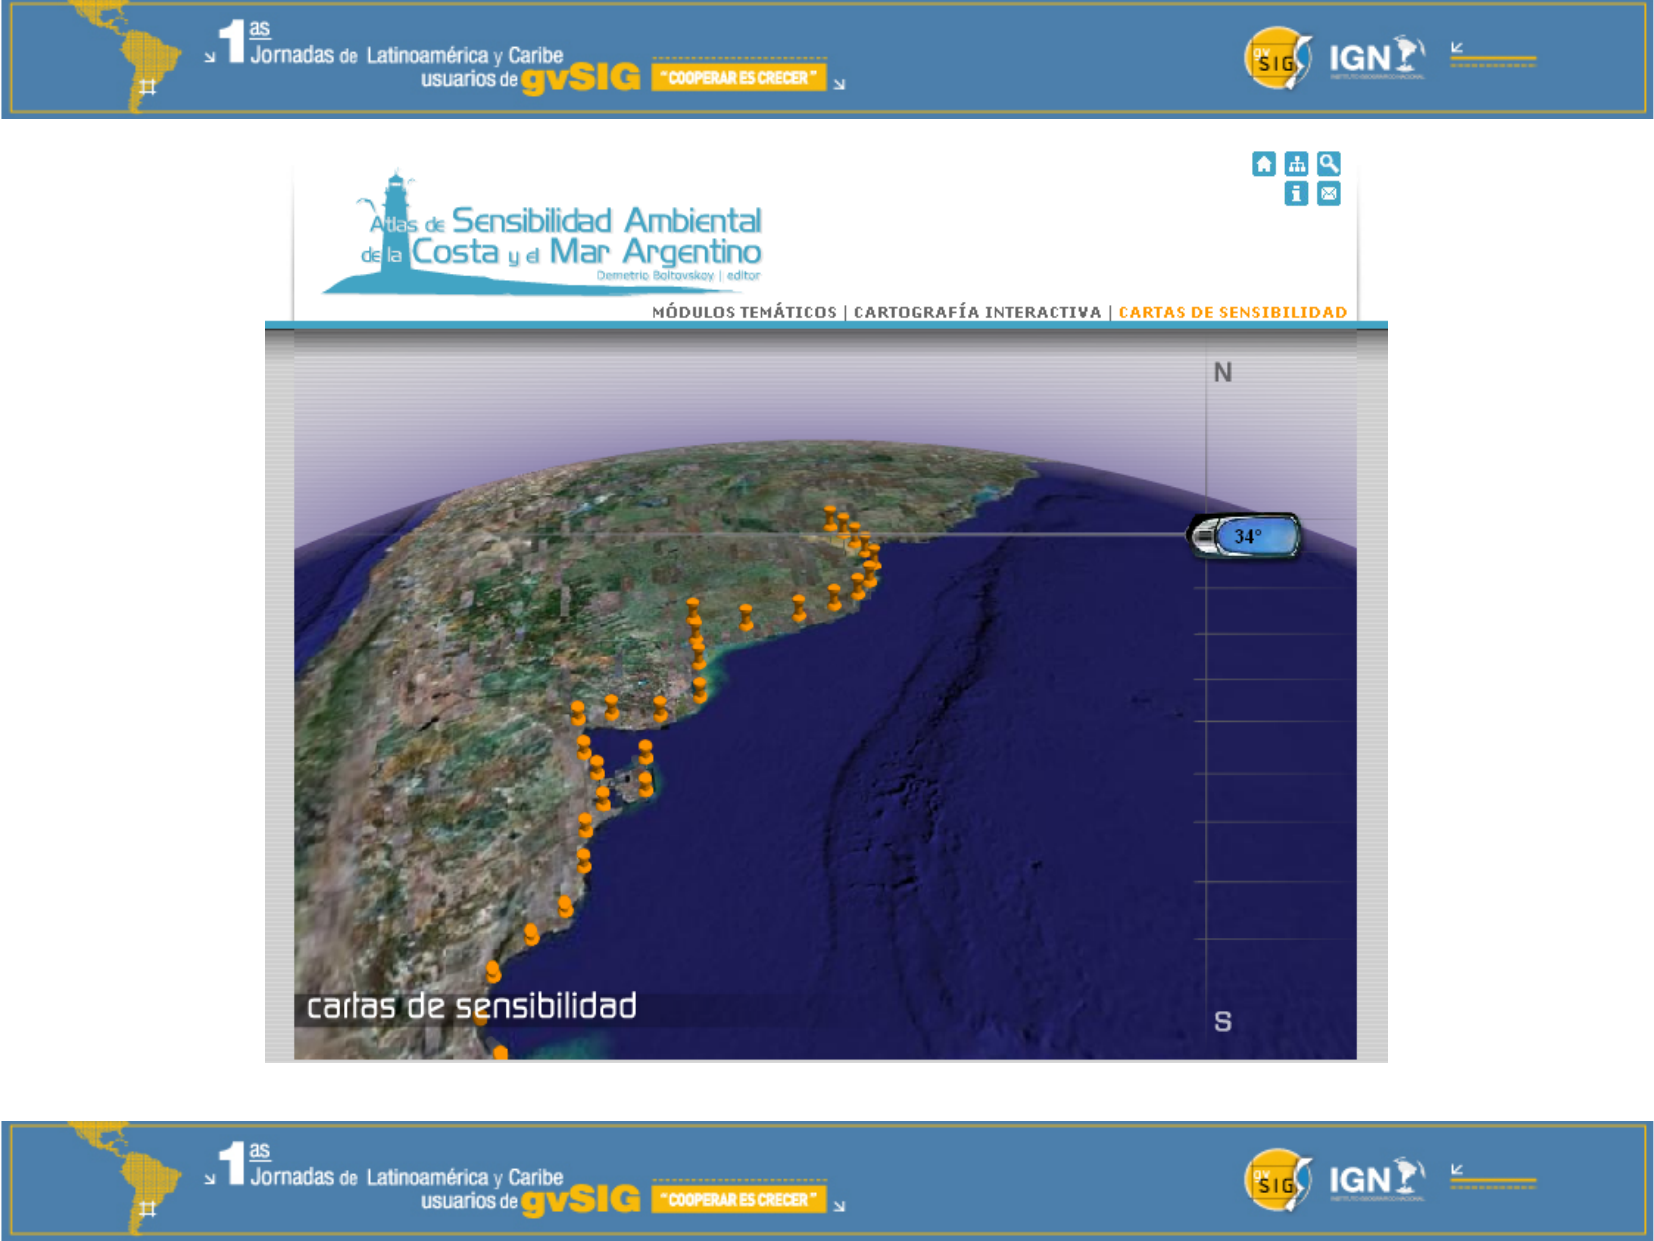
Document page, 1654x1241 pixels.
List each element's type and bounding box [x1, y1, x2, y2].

picture [0, 0, 1654, 119]
picture [0, 1121, 1654, 1241]
picture [265, 147, 1388, 1063]
